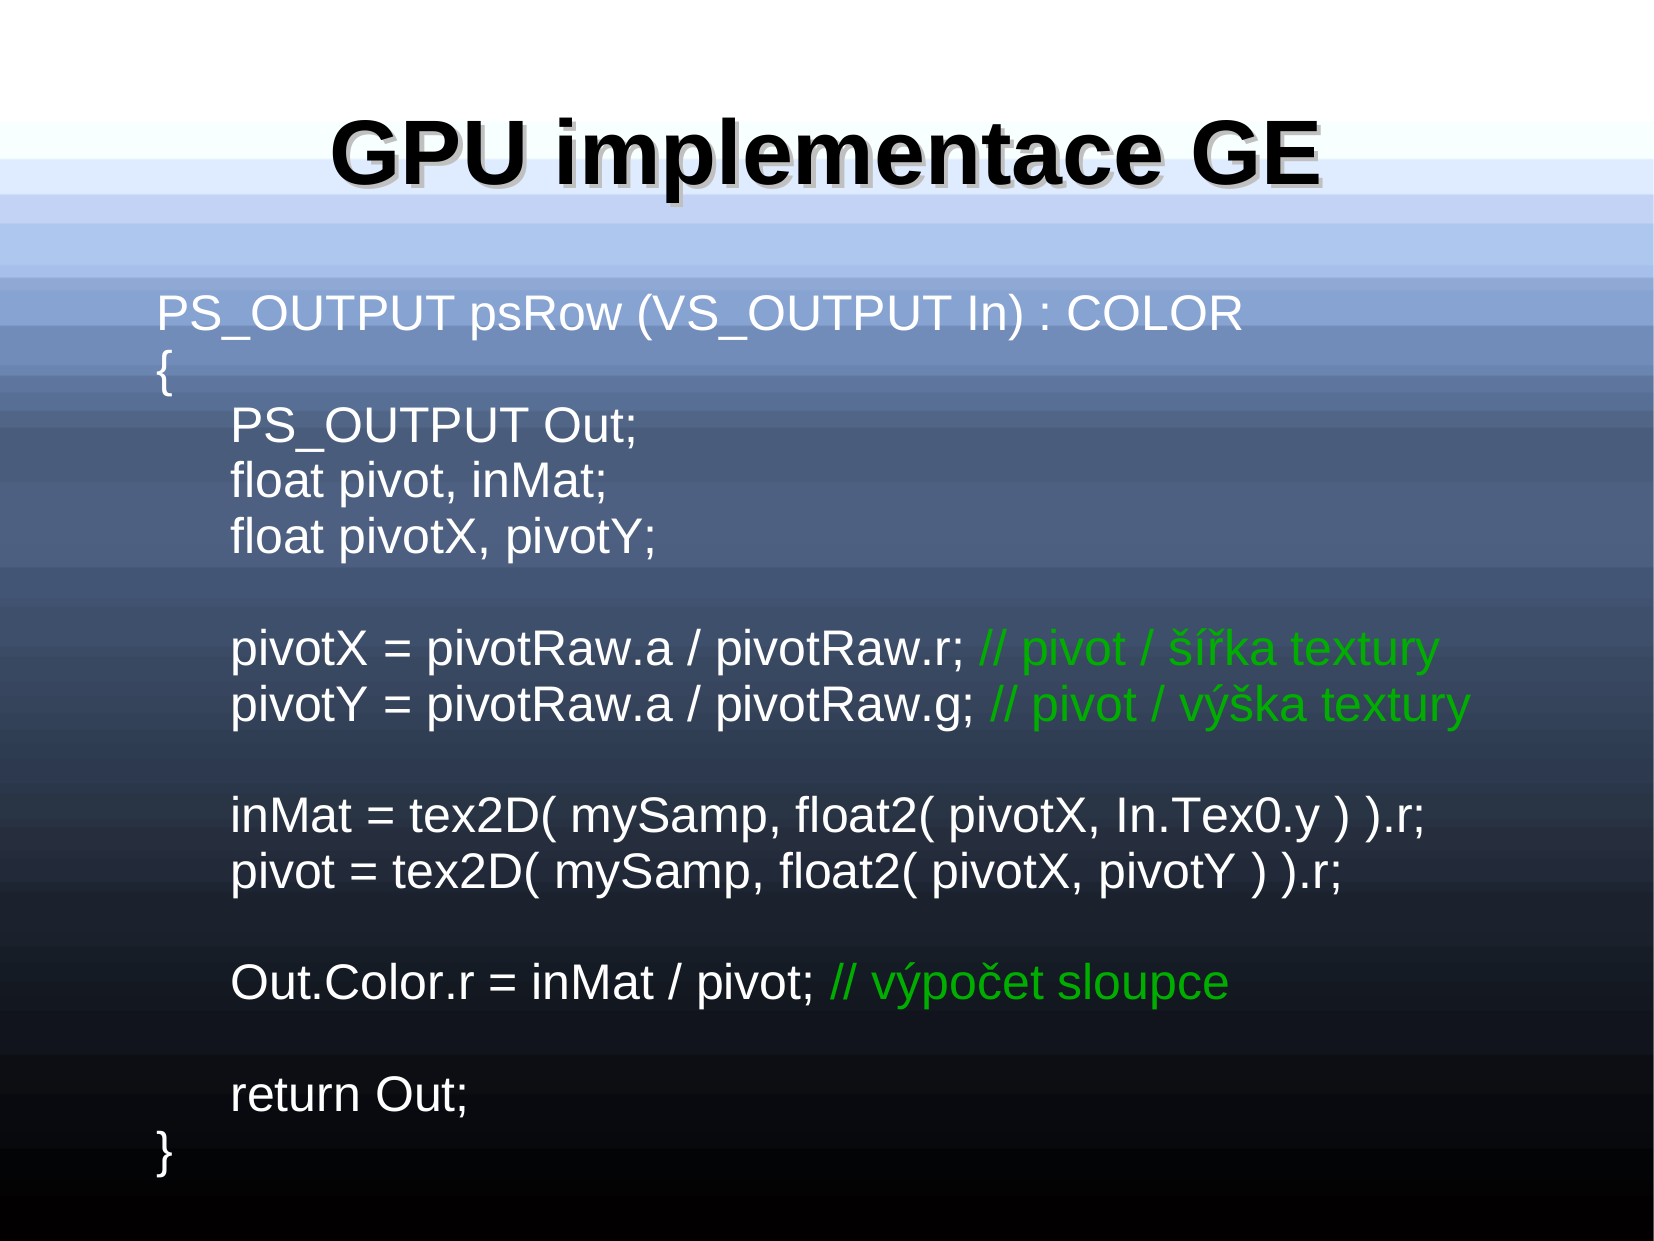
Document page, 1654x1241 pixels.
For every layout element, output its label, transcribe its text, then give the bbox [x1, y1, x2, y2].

subtitle PS_OUTPUT psRow (VS_OUTPUT In) : COLOR { PS_OUTPUT Out; float pivot, inMat; float pivotX, pivotY; pivotX = pivotRaw.a / pivotRaw.r; // pivot / šířka textury pivotY = pivotRaw.a / pivotRaw.g; // pivot / výška textury inMat = tex2D( mySamp, float2( pivotX, In.Tex0.y ) ).r; pivot = tex2D( mySamp, float2( pivotX, pivotY ) ).r; Out.Color.r = inMat / pivot; // výpočet sloupce return Out; } [82, 285, 1571, 1178]
title GPU implementace GE [82, 49, 1571, 257]
picture [0, 0, 1654, 1241]
